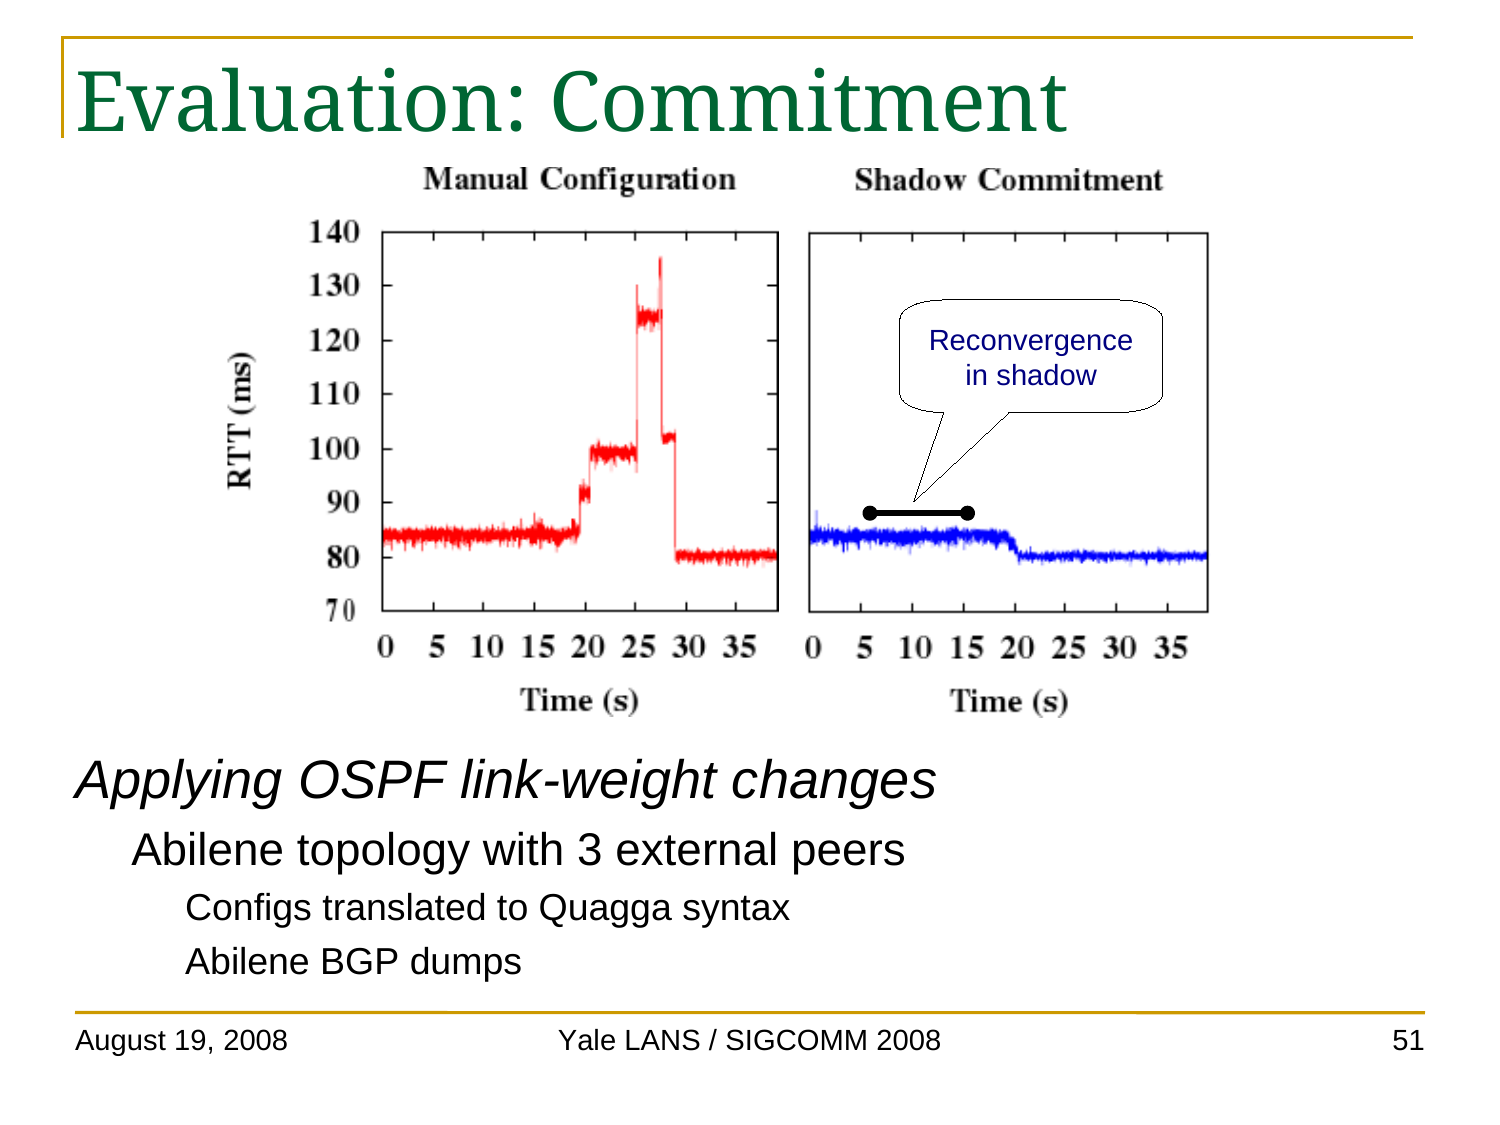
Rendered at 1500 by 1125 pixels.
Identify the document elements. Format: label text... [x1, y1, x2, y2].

list Applying OSPF link-weight changes Abilene topology with 3 external peers Configs translated to Quagga syntax Abilene BGP dumps [75, 750, 1425, 1026]
picture [226, 167, 779, 717]
title Evaluation: Commitment [75, 0, 1425, 199]
text_box Reconvergence in shadow [899, 299, 1163, 502]
picture [805, 168, 1211, 718]
